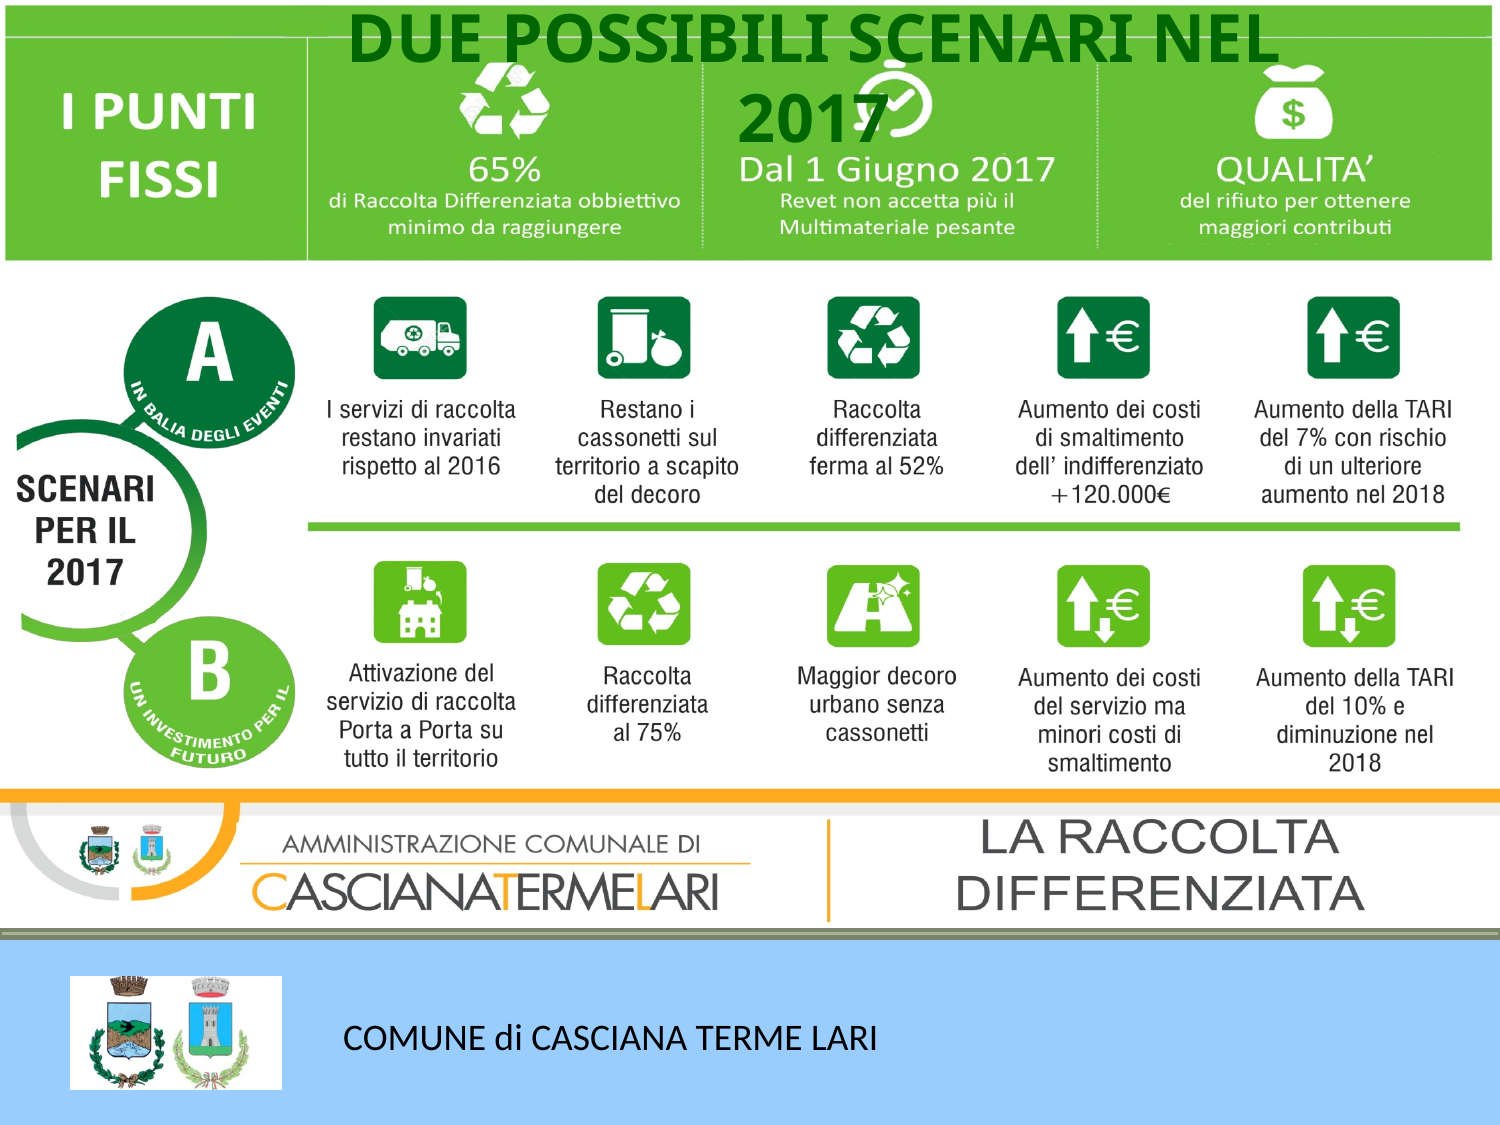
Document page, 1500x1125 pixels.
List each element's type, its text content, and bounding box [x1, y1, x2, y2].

text_box COMUNE di CASCIANA TERME LARI [328, 1005, 1453, 1066]
picture [0, 0, 1500, 930]
picture [70, 976, 282, 1090]
text_box DUE POSSIBILI SCENARI NEL 2017 [281, 0, 1348, 163]
text_box [0, 930, 1500, 938]
